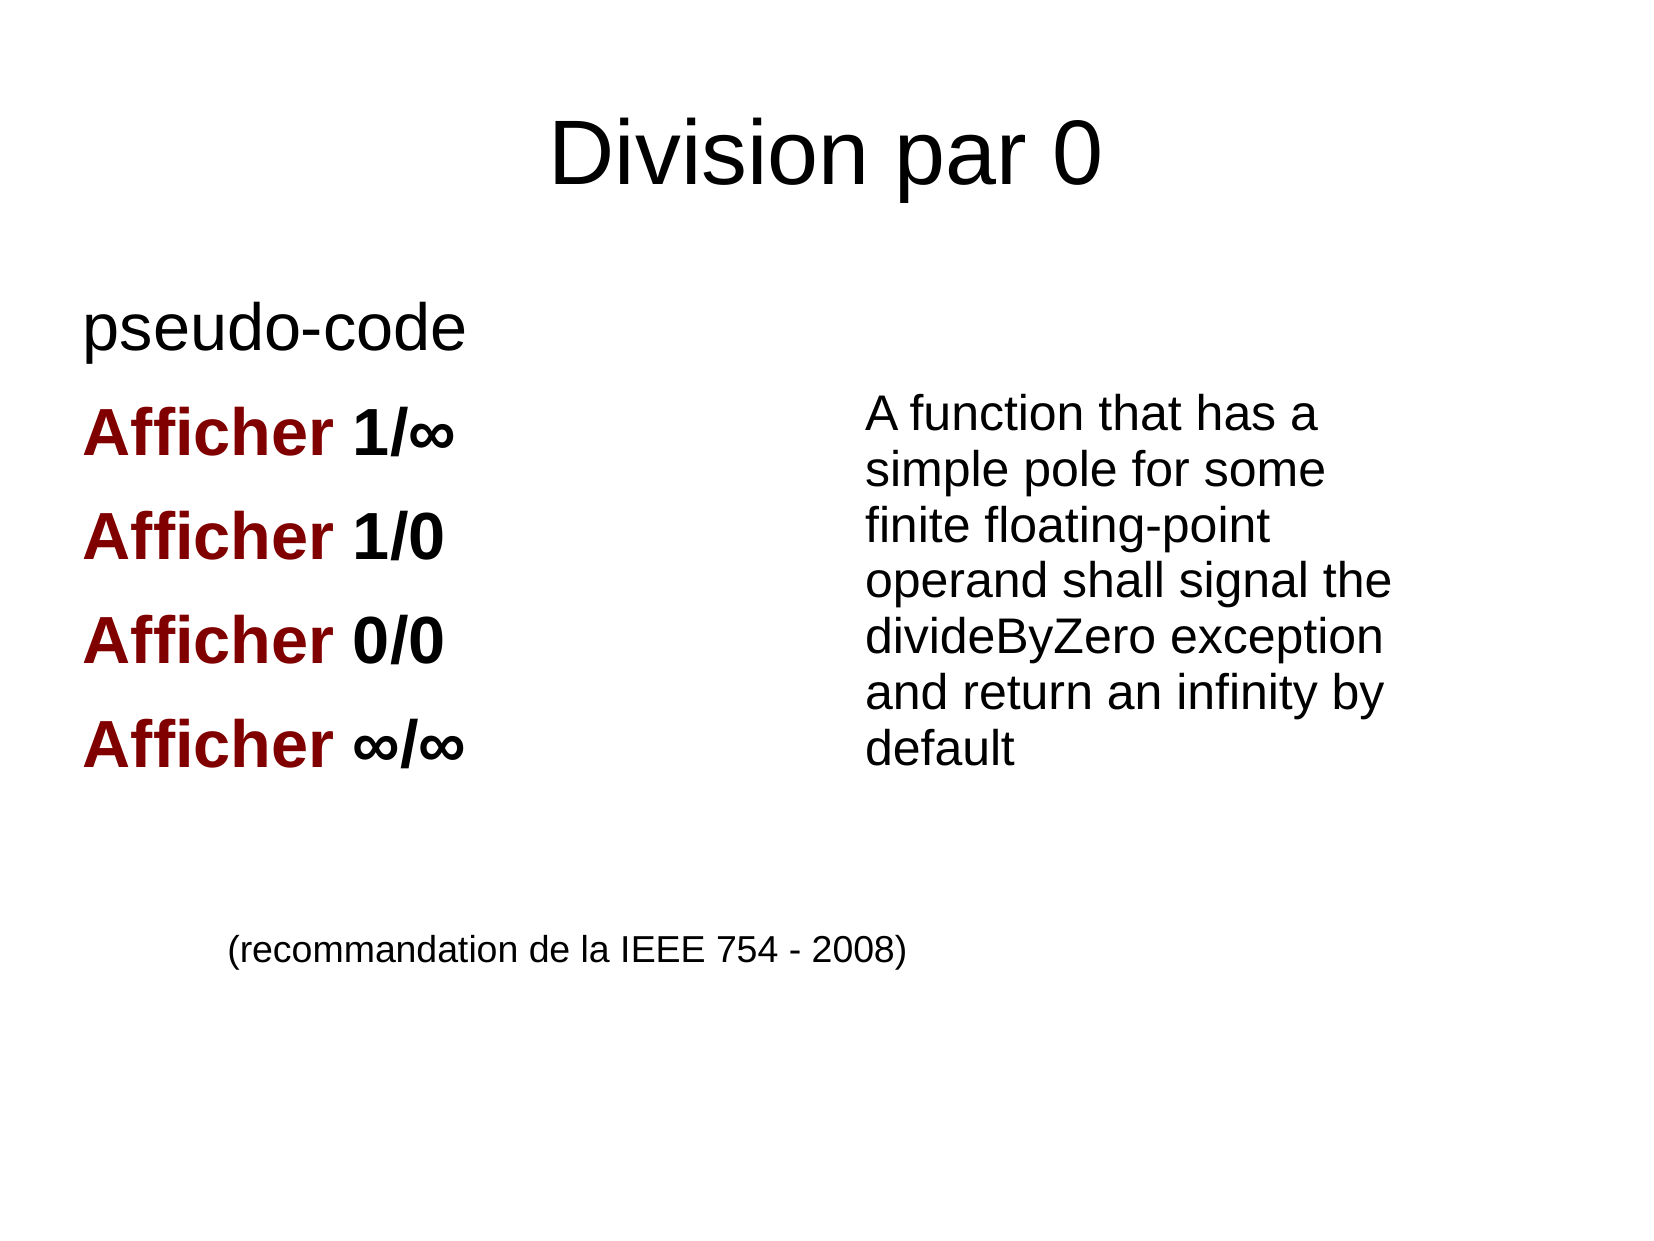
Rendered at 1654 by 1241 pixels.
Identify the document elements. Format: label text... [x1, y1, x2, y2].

list pseudo-code Afficher 1/∞ Afficher 1/0 Afficher 0/0 Afficher ∞/∞ [82, 290, 662, 863]
text_box A function that has a simple pole for some finite floating-point operand shall signal the divideByZero exception and return an infinity by default [850, 377, 1441, 804]
title Division par 0 [82, 49, 1571, 257]
text_box (recommandation de la IEEE 754 - 2008) [212, 921, 923, 979]
